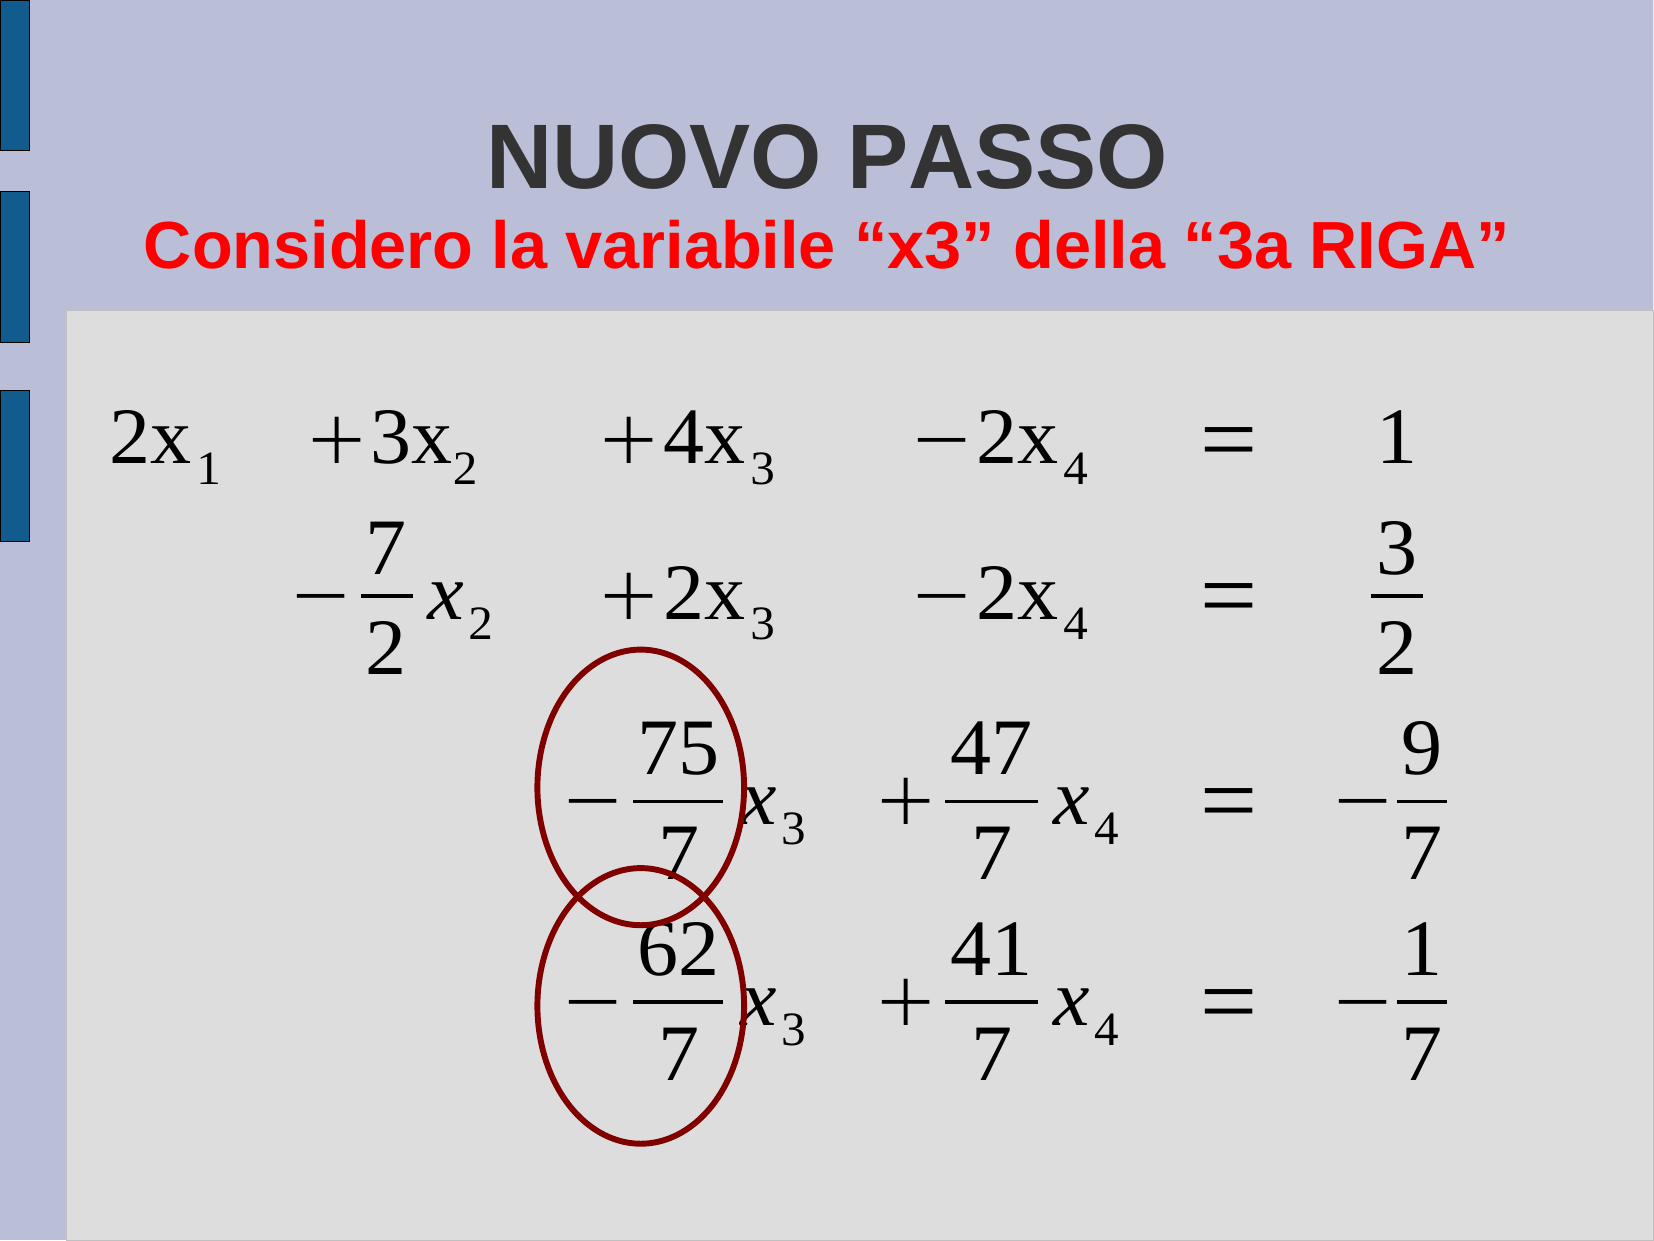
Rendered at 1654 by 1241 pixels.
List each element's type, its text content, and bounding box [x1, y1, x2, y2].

title NUOVO PASSO Considero la variabile “x3” della “3a RIGA” [121, 98, 1534, 291]
chart [88, 383, 1473, 1100]
text_box [537, 649, 745, 1144]
